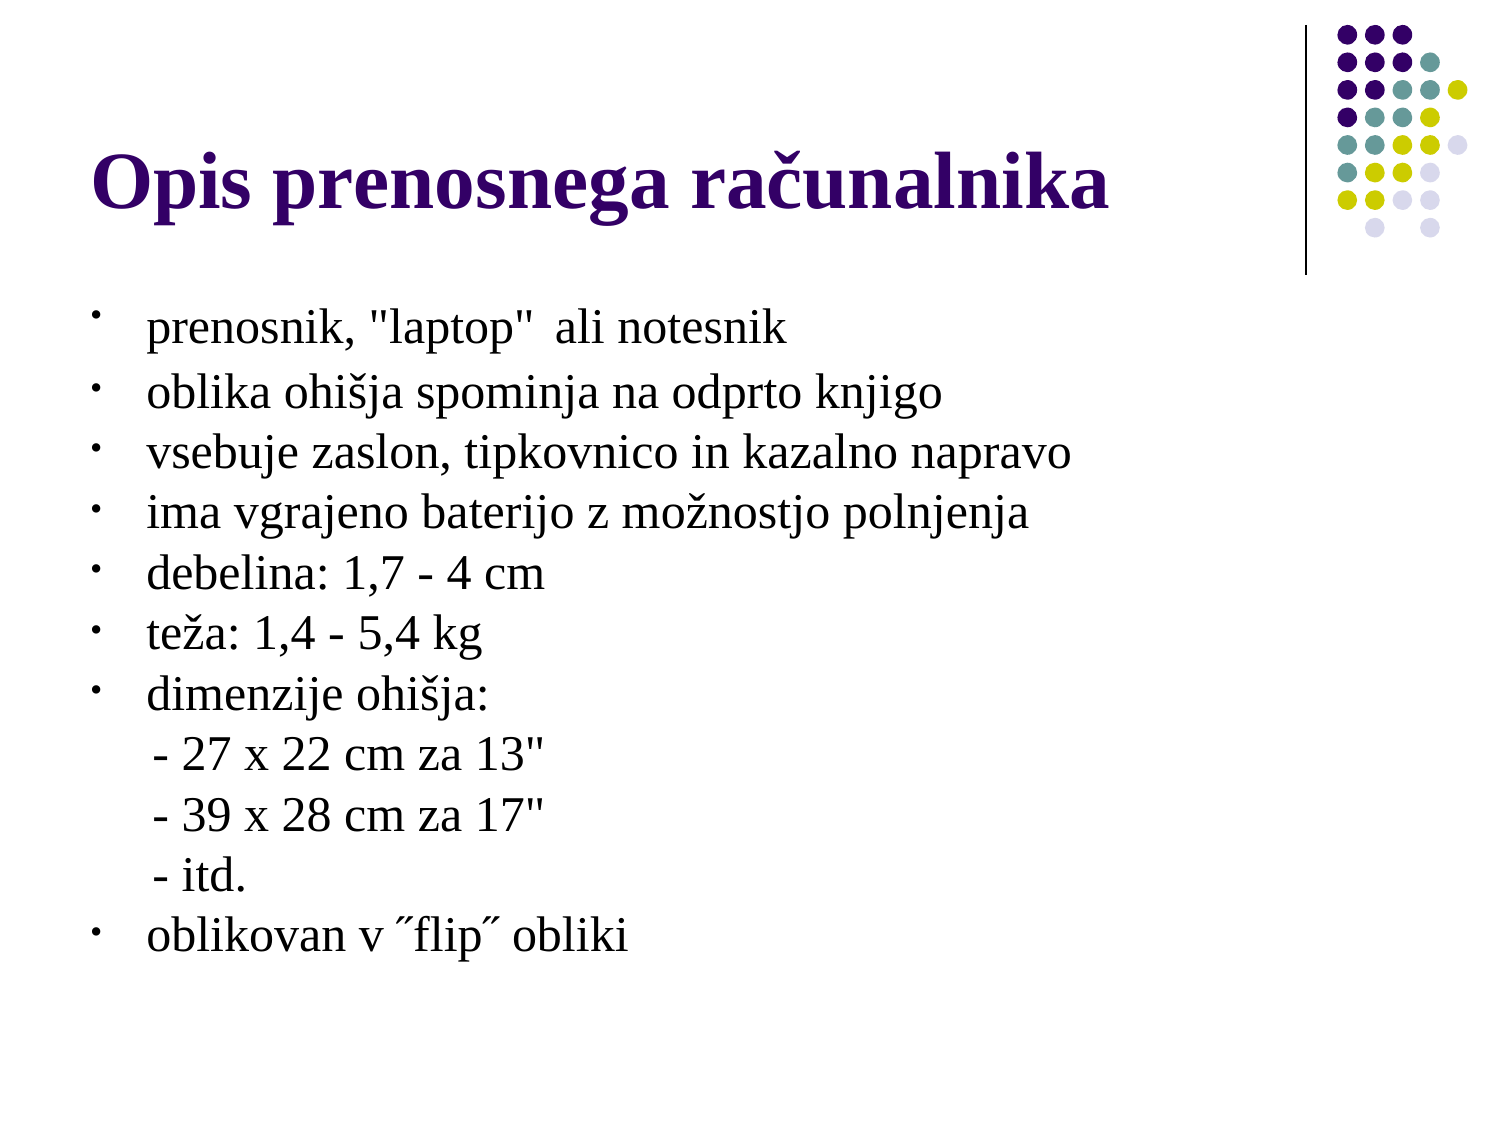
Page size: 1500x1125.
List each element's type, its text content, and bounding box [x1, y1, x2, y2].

list prenosnik, "laptop" ali notesnik oblika ohišja spominja na odprto knjigo vsebuje zaslon, tipkovnico in kazalno napravo ima vgrajeno baterijo z možnostjo polnjenja debelina: 1,7 - 4 cm teža: 1,4 - 5,4 kg dimenzije ohišja: - 27 x 22 cm za 13" - 39 x 28 cm za 17" - itd. oblikovan v ˝flip˝ obliki [75, 282, 1426, 1006]
title Opis prenosnega računalnika [74, 20, 1313, 233]
